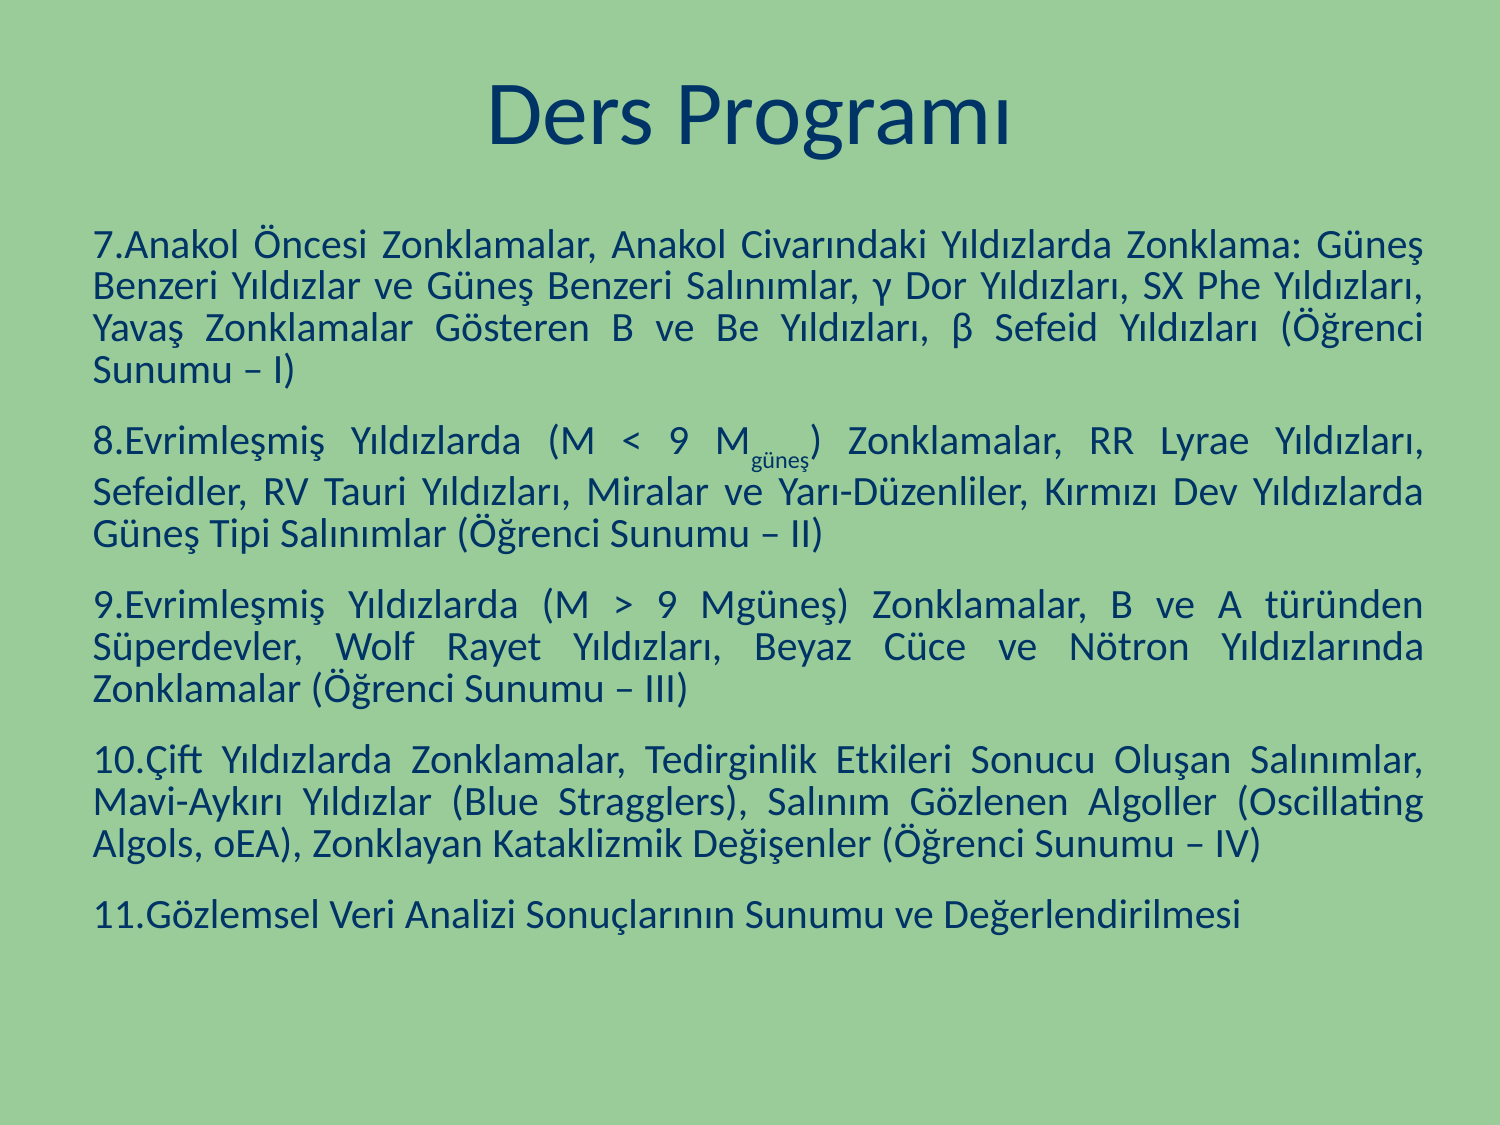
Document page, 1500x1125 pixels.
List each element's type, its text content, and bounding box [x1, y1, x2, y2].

list Anakol Öncesi Zonklamalar, Anakol Civarındaki Yıldızlarda Zonklama: Güneş Benzeri Yıldızlar ve Güneş Benzeri Salınımlar, γ Dor Yıldızları, SX Phe Yıldızları, Yavaş Zonklamalar Gösteren B ve Be Yıldızları, β Sefeid Yıldızları (Öğrenci Sunumu – I) Evrimleşmiş Yıldızlarda (M < 9 Mgüneş) Zonklamalar, RR Lyrae Yıldızları, Sefeidler, RV Tauri Yıldızları, Miralar ve Yarı-Düzenliler, Kırmızı Dev Yıldızlarda Güneş Tipi Salınımlar (Öğrenci Sunumu – II) Evrimleşmiş Yıldızlarda (M > 9 Mgüneş) Zonklamalar, B ve A türünden Süperdevler, Wolf Rayet Yıldızları, Beyaz Cüce ve Nötron Yıldızlarında Zonklamalar (Öğrenci Sunumu – III) Çift Yıldızlarda Zonklamalar, Tedirginlik Etkileri Sonucu Oluşan Salınımlar, Mavi-Aykırı Yıldızlar (Blue Stragglers), Salınım Gözlenen Algoller (Oscillating Algols, oEA), Zonklayan Kataklizmik Değişenler (Öğrenci Sunumu – IV) Gözlemsel Veri Analizi Sonuçlarının Sunumu ve Değerlendirilmesi [75, 227, 1425, 1021]
title Ders Programı [75, 45, 1425, 227]
